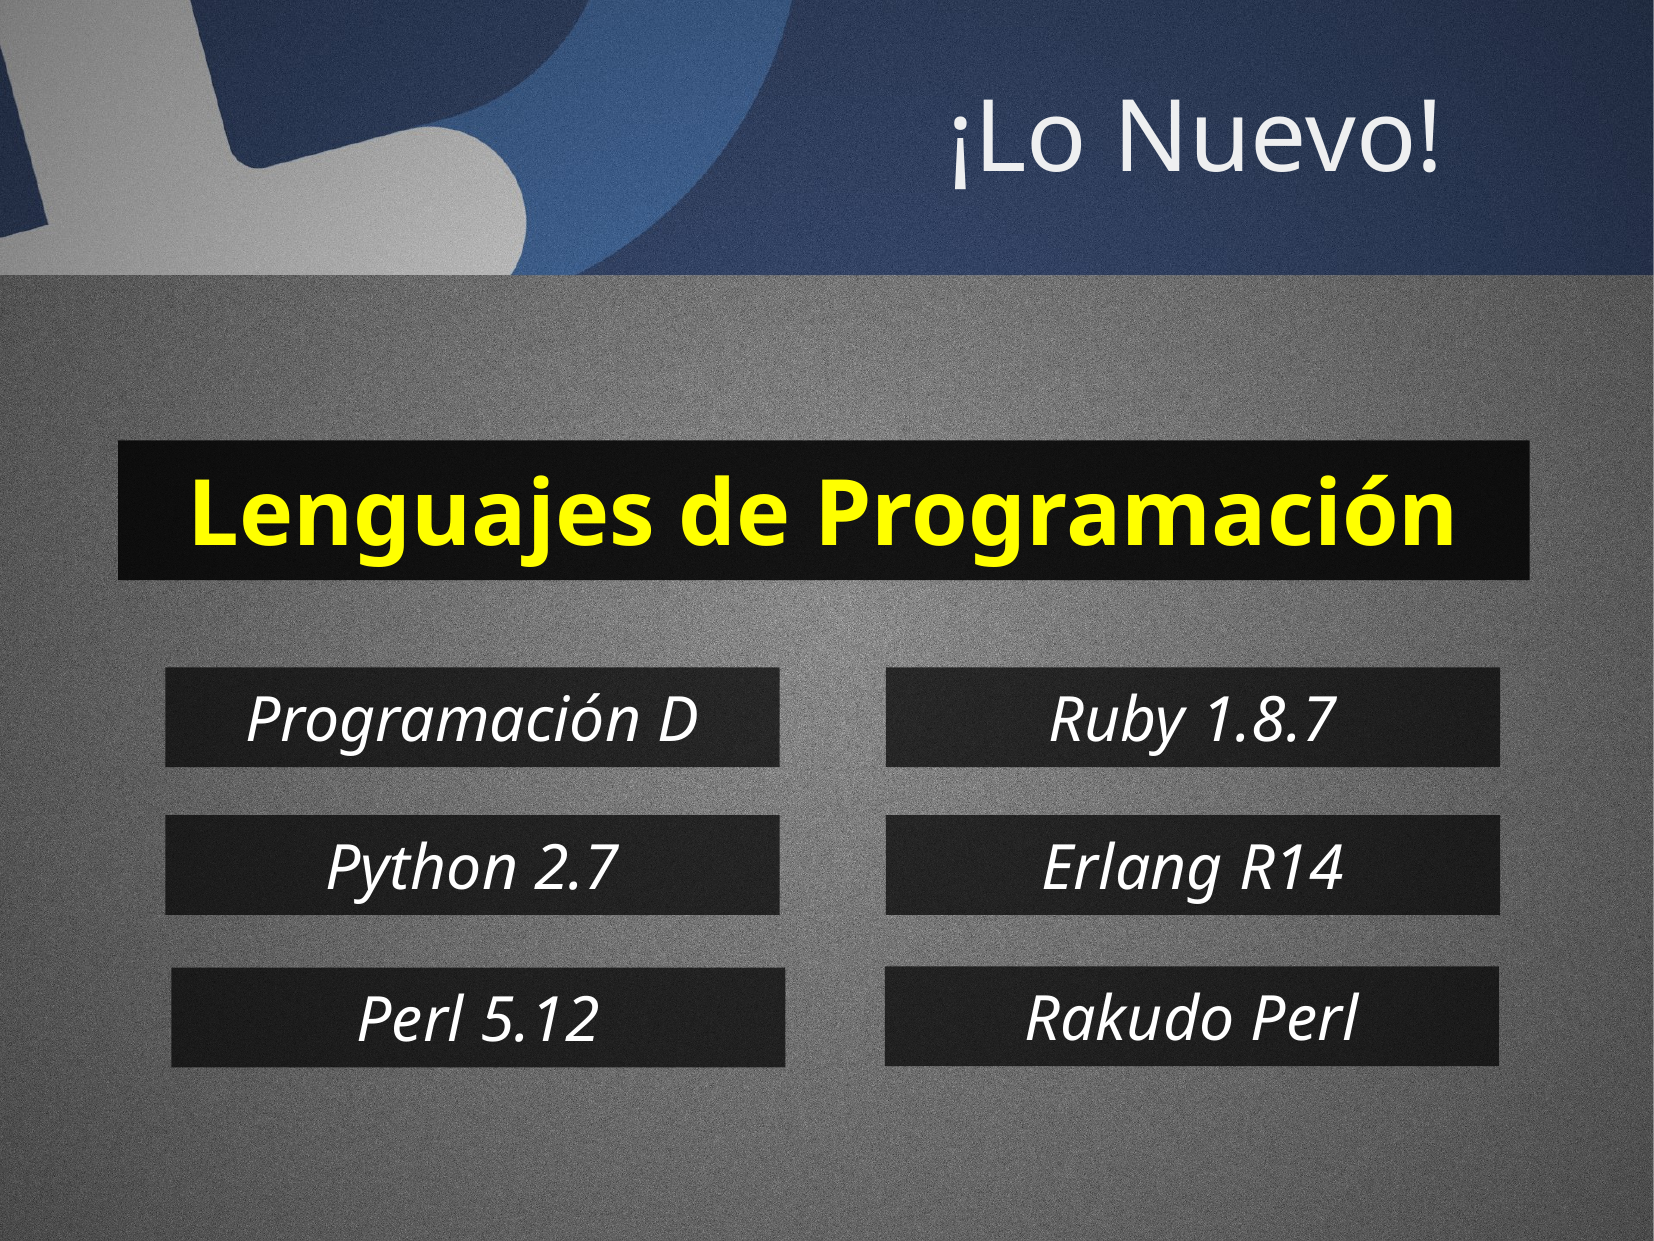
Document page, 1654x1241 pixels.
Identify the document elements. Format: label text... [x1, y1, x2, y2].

text_box Perl 5.12 [171, 967, 786, 1053]
text_box Rakudo Perl [884, 966, 1499, 1052]
text_box Python 2.7 [165, 815, 780, 900]
text_box Lenguajes de Programación [118, 440, 1530, 567]
title ¡Lo Nuevo! [738, 29, 1654, 237]
text_box Programación D [165, 667, 780, 752]
picture [0, 0, 1654, 1241]
text_box Erlang R14 [885, 815, 1501, 900]
text_box Ruby 1.8.7 [885, 667, 1501, 752]
